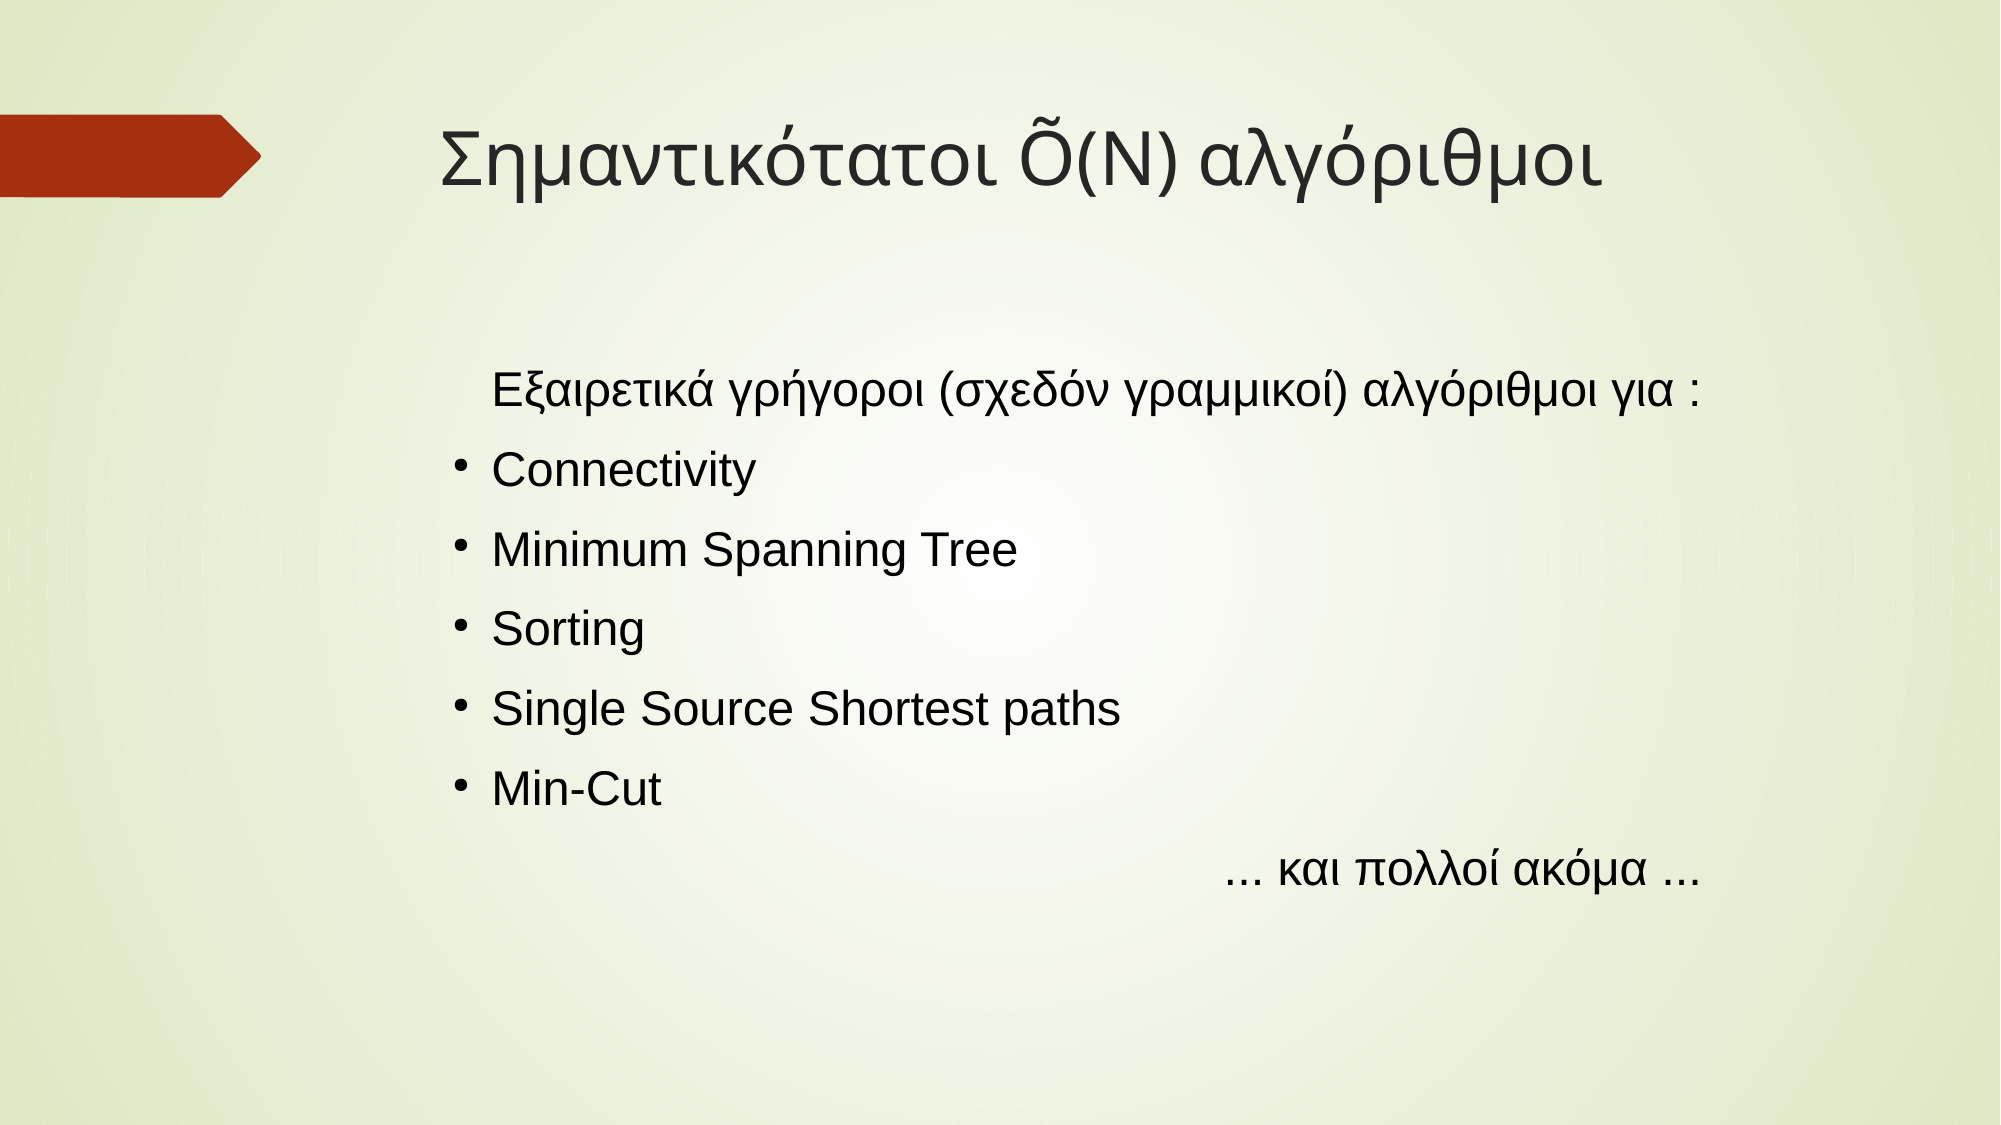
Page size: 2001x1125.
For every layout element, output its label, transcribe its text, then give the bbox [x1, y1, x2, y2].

title Σημαντικότατοι Õ(Ν) αλγόριθμοι [425, 102, 1888, 313]
list Εξαιρετικά γρήγοροι (σχεδόν γραμμικοί) αλγόριθμοι για : Connectivity Minimum Spanning Tree Sorting Single Source Shortest paths Min-Cut ... και πολλοί ακόμα ... [424, 350, 1888, 970]
